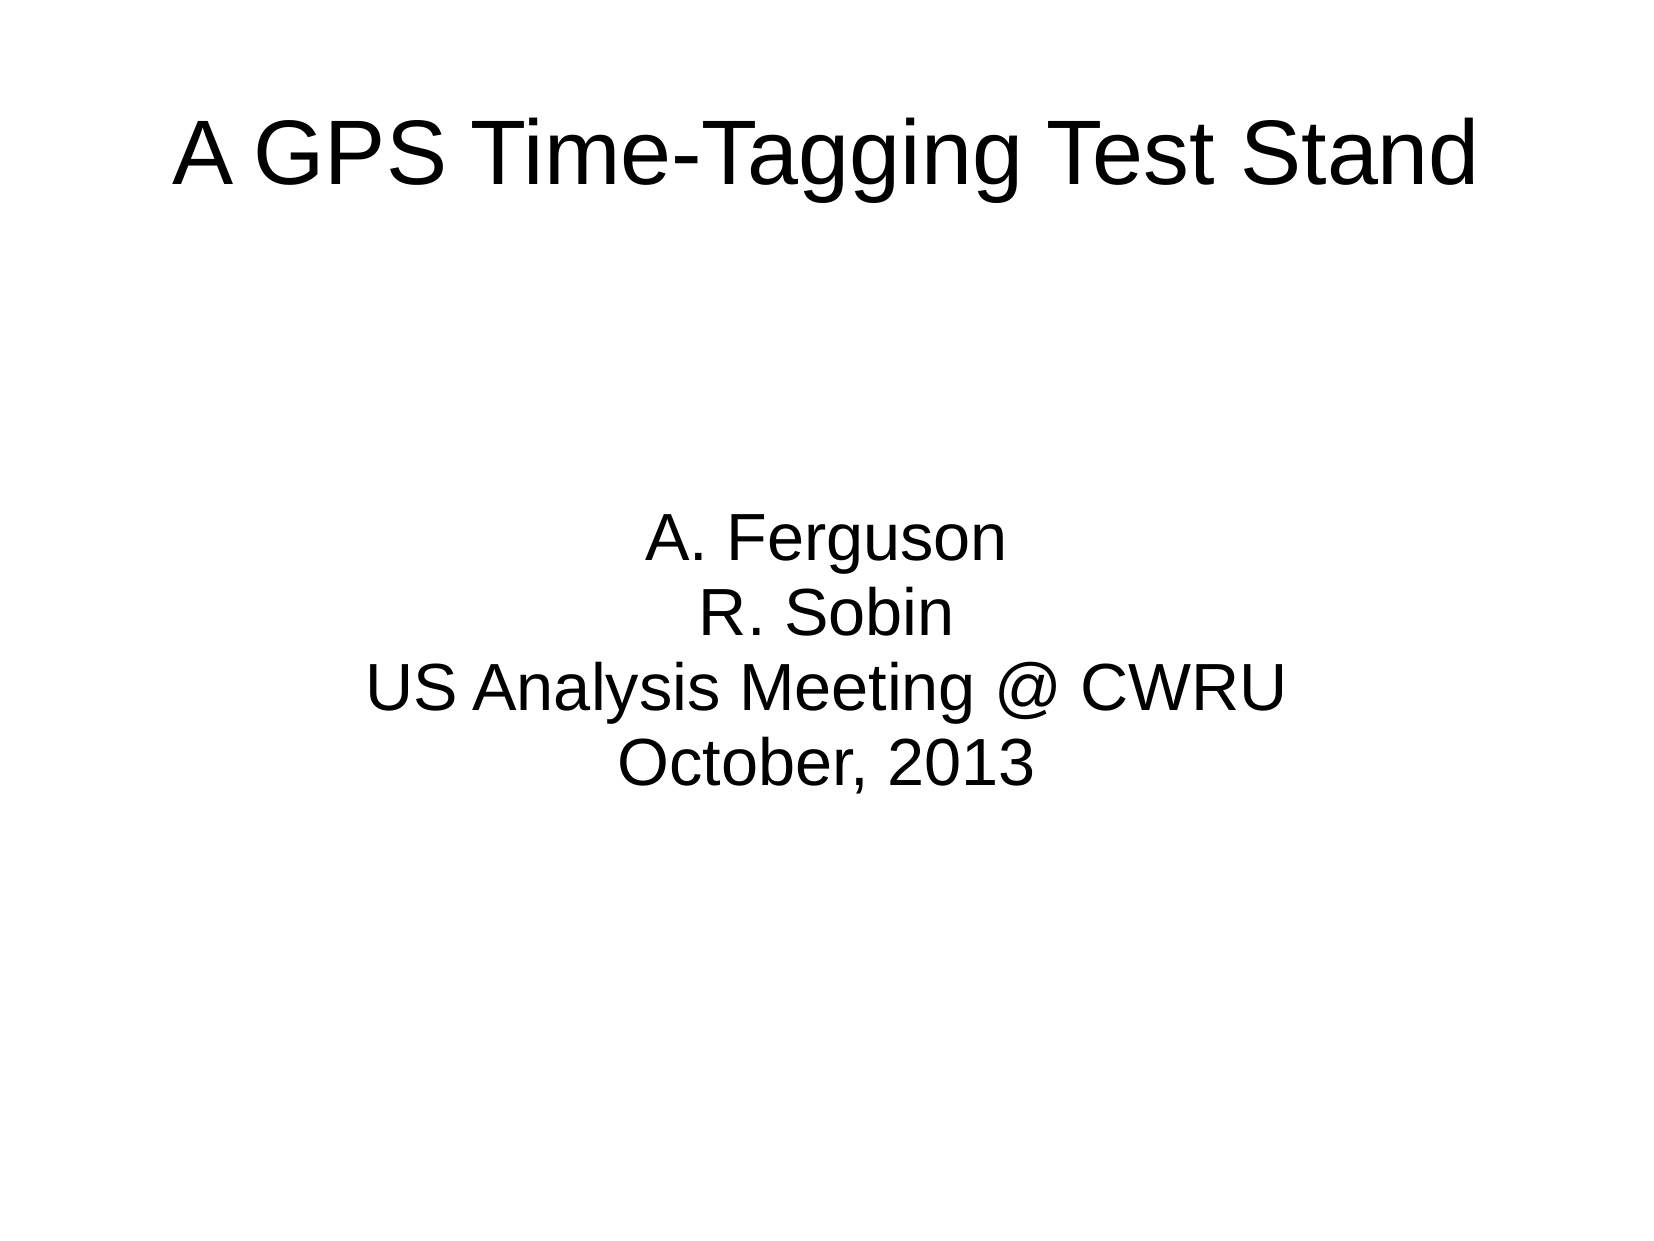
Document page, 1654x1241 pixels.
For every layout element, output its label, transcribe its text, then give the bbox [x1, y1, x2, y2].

title A GPS Time-Tagging Test Stand [82, 49, 1571, 257]
subtitle A. Ferguson R. Sobin US Analysis Meeting @ CWRU October, 2013 [82, 290, 1571, 1010]
